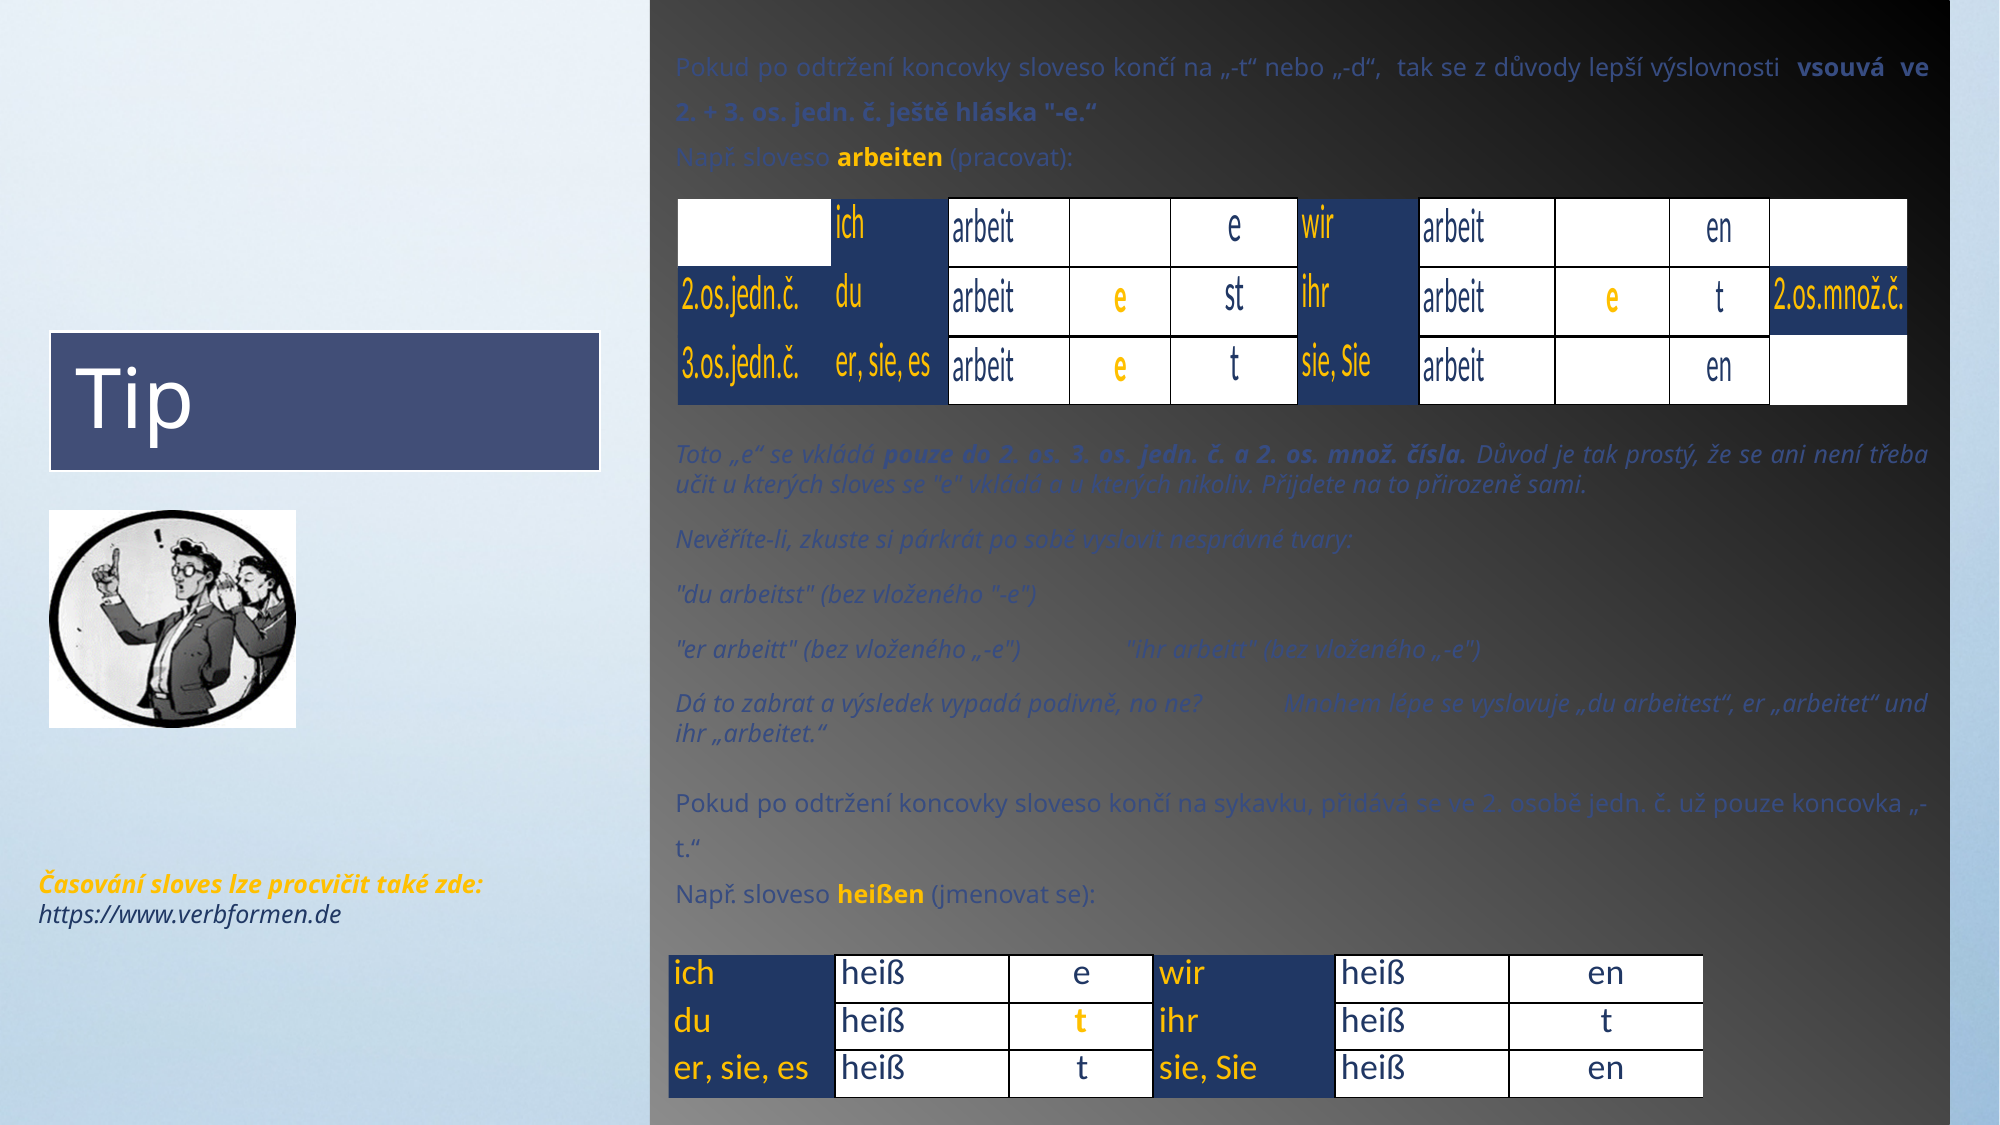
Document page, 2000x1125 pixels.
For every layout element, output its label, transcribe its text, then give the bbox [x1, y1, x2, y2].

title Tip [50, 331, 600, 471]
text_box Časování sloves lze procvičit také zde: https://www.verbformen.de [23, 861, 655, 936]
picture [49, 425, 579, 728]
list Pokud po odtržení koncovky sloveso končí na „-t“ nebo „-d“, tak se z důvody lepší výslovnosti vsouvá ve 2. + 3. os. jedn. č. ještě hláska "-e.“ Např. sloveso arbeiten (pracovat): Toto „e“ se vkládá pouze do 2. os. 3. os. jedn. č. a 2. os. množ. čísla. Důvod je tak prostý, že se ani není třeba učit u kterých sloves se "e" vkládá a u kterých nikoliv. Přijdete na to přirozeně sami. Nevěříte-li, zkuste si párkrát po sobě vyslovit nesprávné tvary: "du arbeitst" (bez vloženého "-e") "er arbeitt" (bez vloženého „-e") "ihr arbeitt" (bez vloženého „-e") Dá to zabrat a výsledek vypadá podivně, no ne? Mnohem lépe se vyslovuje „du arbeitest“, er „arbeitet“ und ihr „arbeitet.“ Pokud po odtržení koncovky sloveso končí na sykavku, přidává se ve 2. osobě jedn. č. už pouze koncovka „-t.“ Např. sloveso heißen (jmenovat se): [655, 26, 1950, 1115]
picture [667, 954, 1705, 1099]
picture [676, 197, 1909, 407]
